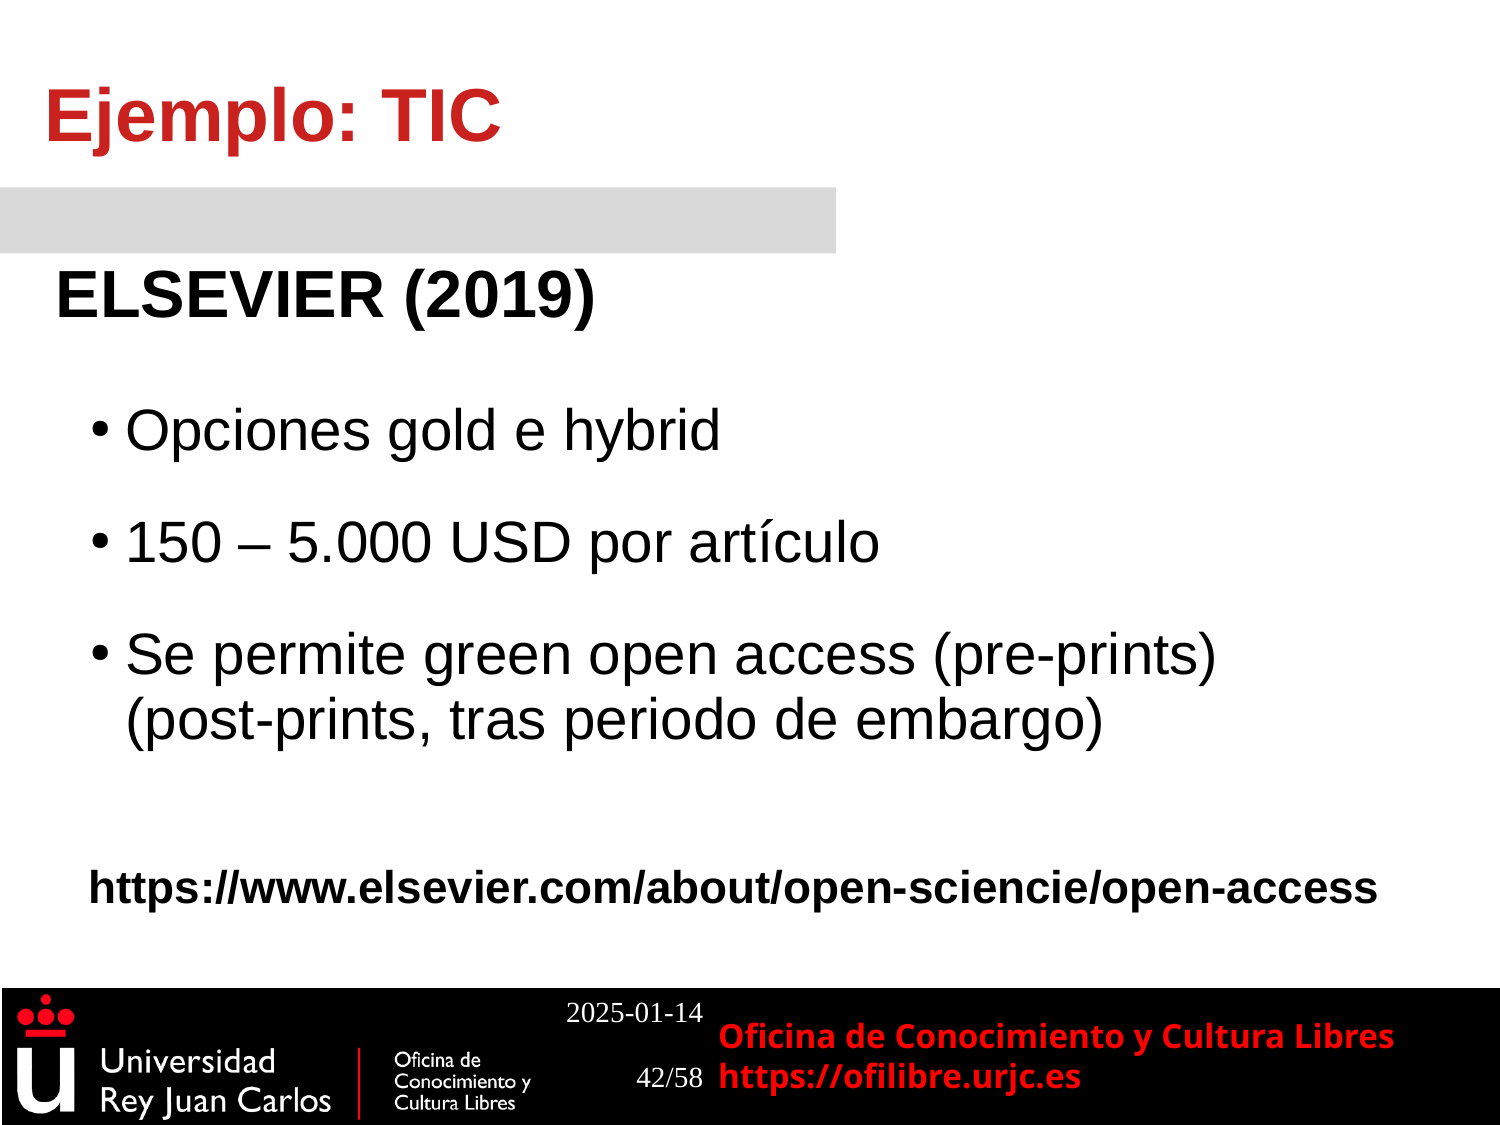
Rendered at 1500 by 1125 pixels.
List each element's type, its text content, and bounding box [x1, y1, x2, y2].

text_box https://www.elsevier.com/about/open-sciencie/open-access [45, 855, 1396, 922]
text_box Opciones gold e hybrid 150 – 5.000 USD por artículo Se permite green open access (pre-prints) (post-prints, tras periodo de embargo) [75, 390, 1351, 760]
text_box ELSEVIER (2019) [40, 249, 811, 340]
text_box Ejemplo: TIC [30, 66, 1036, 249]
title [75, 7, 1425, 196]
picture [17, 994, 531, 1120]
